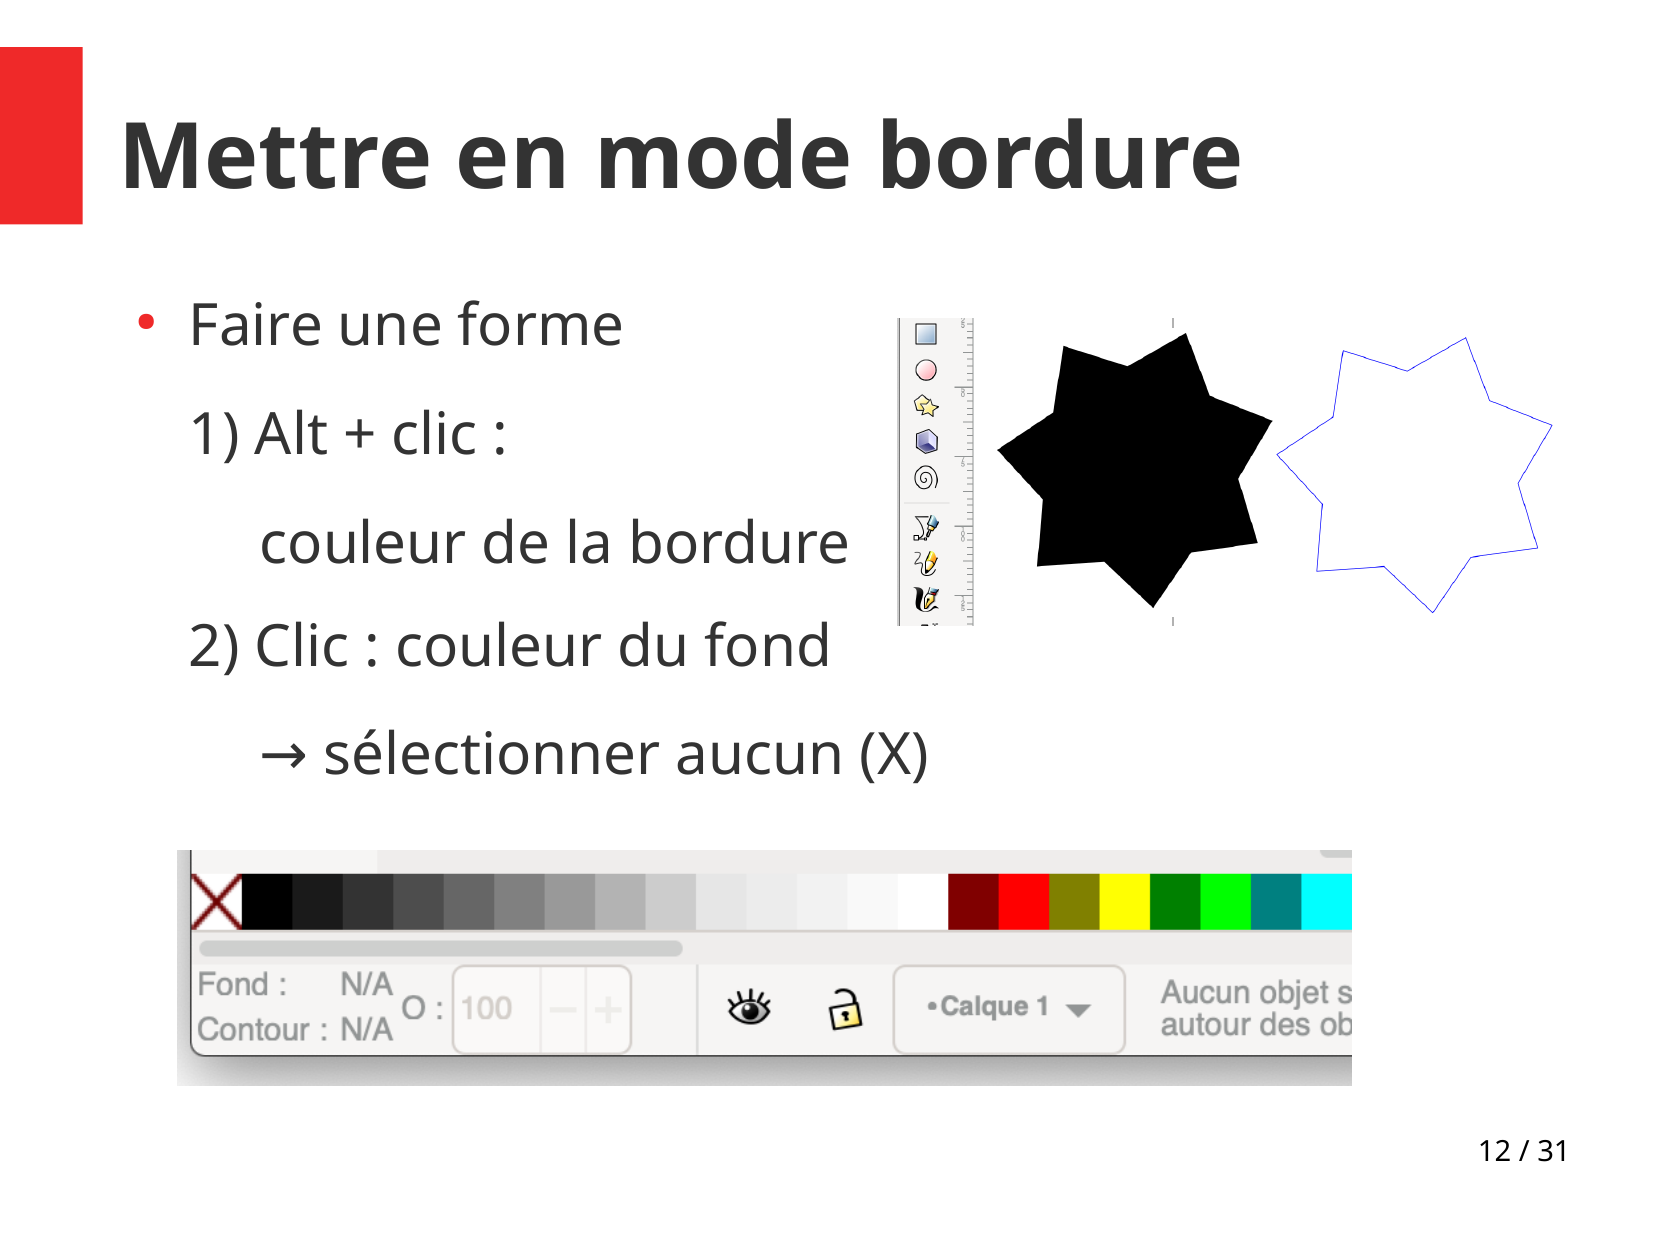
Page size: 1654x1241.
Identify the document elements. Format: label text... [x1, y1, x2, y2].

picture [897, 318, 1555, 626]
title Mettre en mode bordure [118, 49, 1571, 257]
list Faire une forme 1) Alt + clic : couleur de la bordure 2) Clic : couleur du fond → sélectionner aucun (X) [118, 283, 1536, 1003]
picture [177, 850, 1352, 1086]
